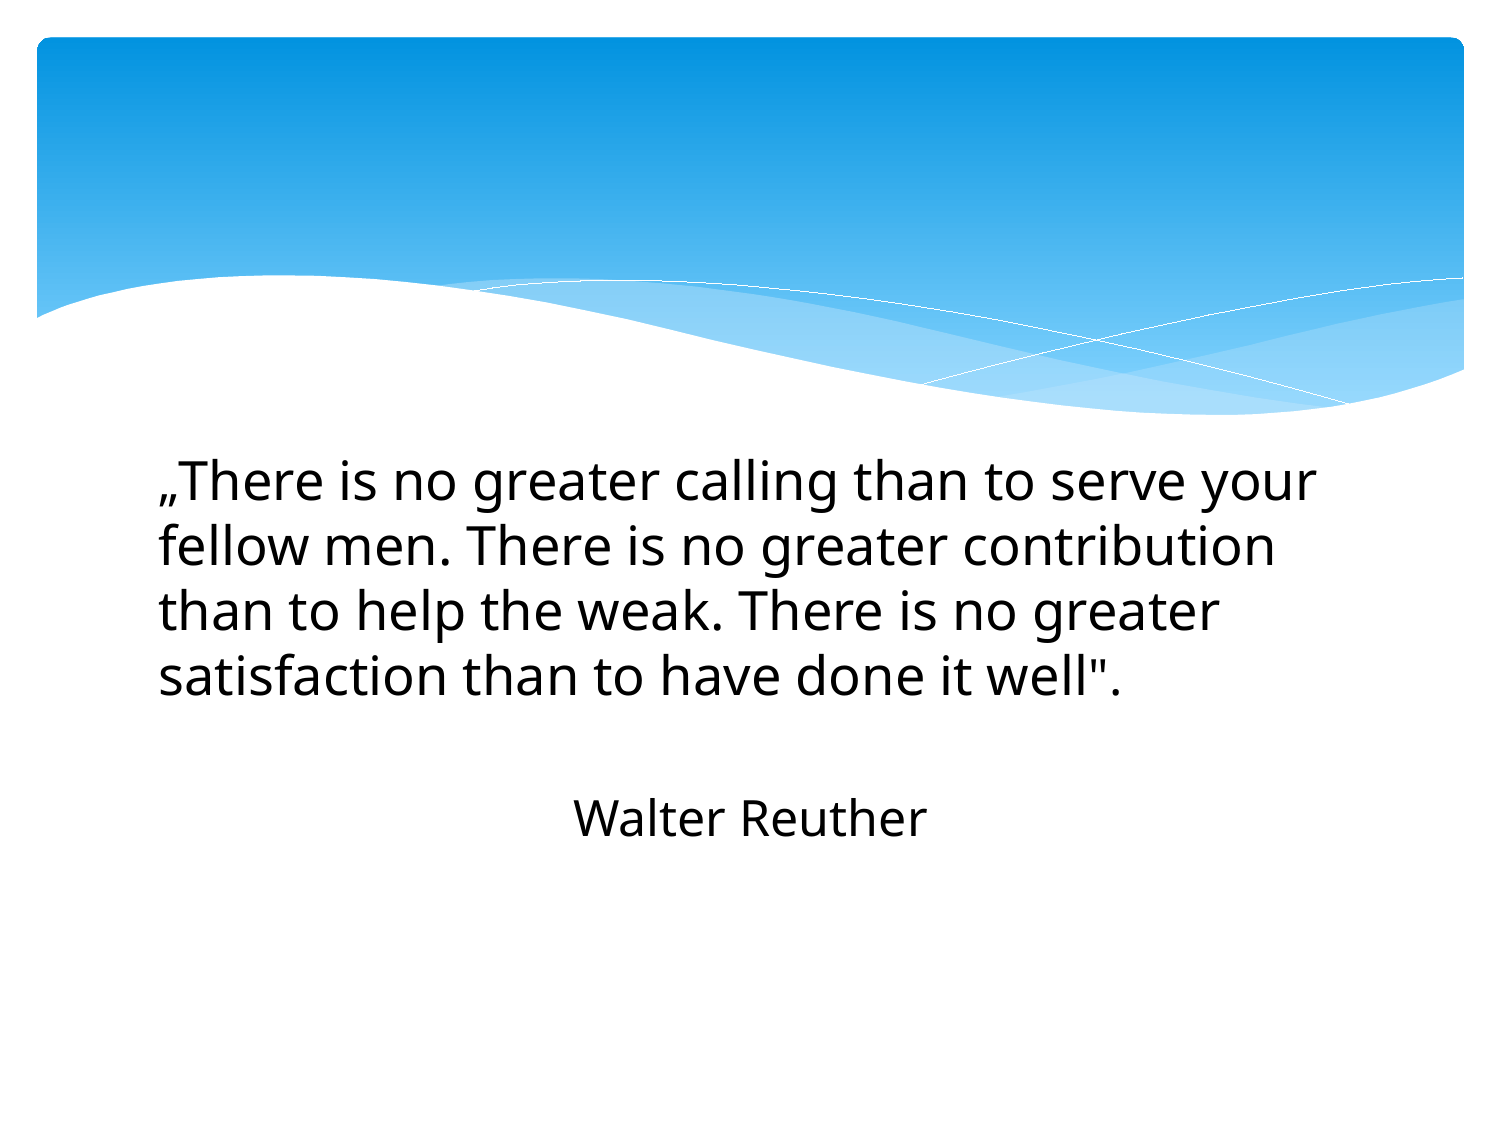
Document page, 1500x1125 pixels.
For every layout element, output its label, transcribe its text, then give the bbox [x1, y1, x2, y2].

list „There is no greater calling than to serve your fellow men. There is no greater contribution than to help the weak. There is no greater satisfaction than to have done it well". Walter Reuther [143, 438, 1359, 1005]
title [75, 55, 1425, 261]
